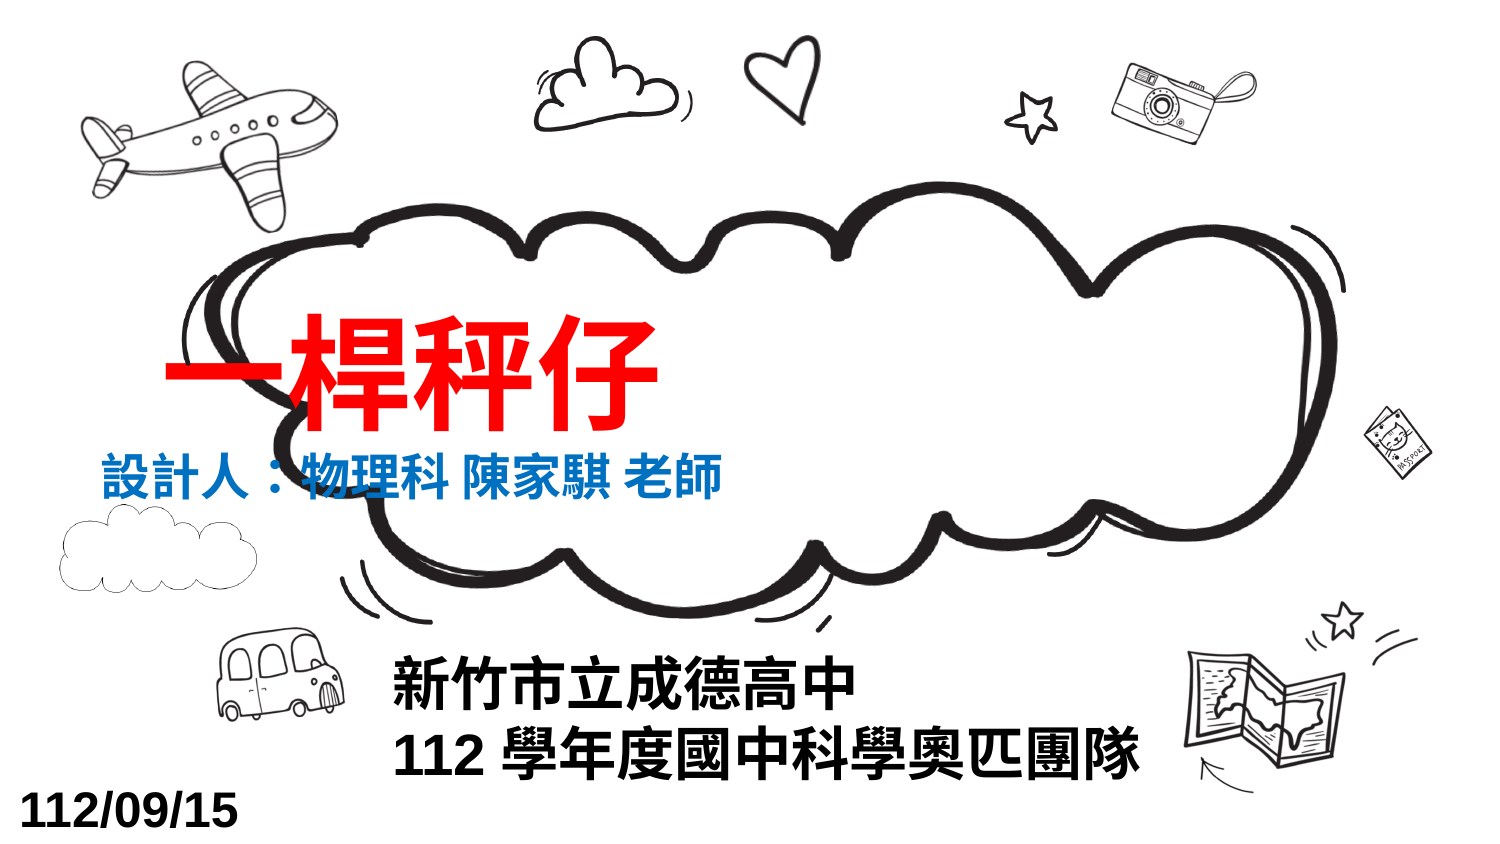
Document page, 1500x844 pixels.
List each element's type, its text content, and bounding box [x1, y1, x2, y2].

picture [59, 32, 1467, 844]
picture [1004, 91, 1058, 145]
text_box 112/09/15 [0, 769, 258, 844]
picture [1356, 396, 1438, 487]
picture [211, 623, 346, 724]
text_box 新竹市立成德高中 112學年度國中科學奧匹團隊 [377, 639, 1260, 797]
picture [743, 35, 821, 126]
picture [680, 90, 693, 122]
picture [1108, 40, 1260, 157]
picture [533, 35, 679, 133]
text_box 一桿秤仔 設計人：物理科 陳家騏 老師 [85, 288, 1093, 516]
